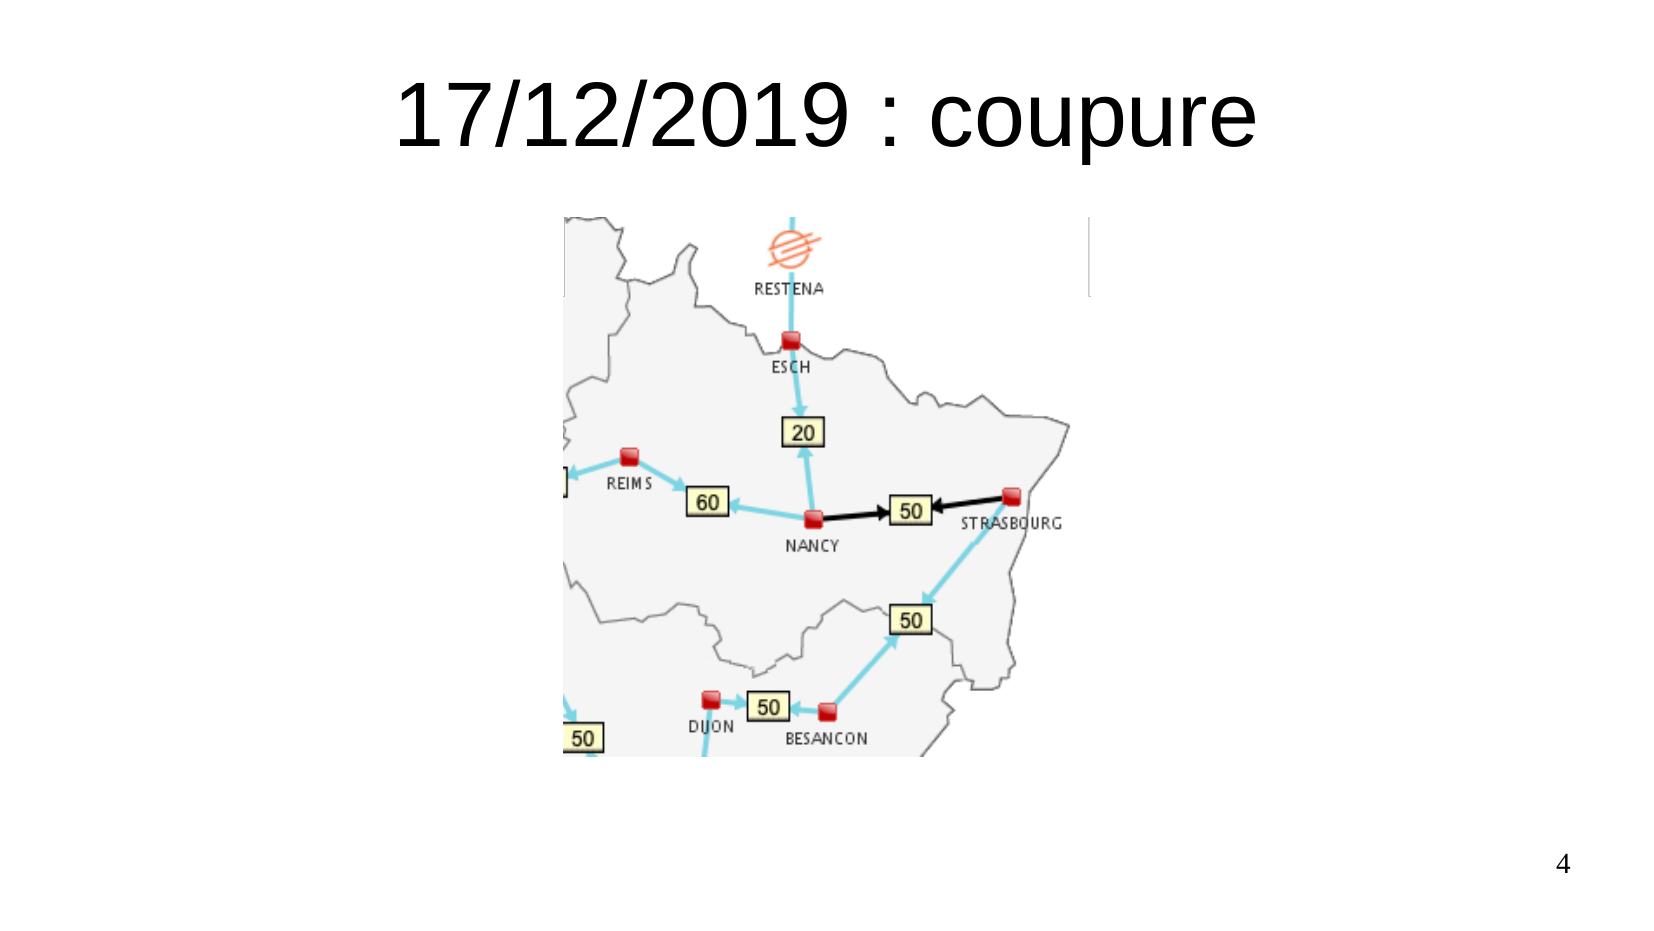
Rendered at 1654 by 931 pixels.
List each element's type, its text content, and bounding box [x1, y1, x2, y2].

title 17/12/2019 : coupure [82, 37, 1571, 193]
picture [563, 217, 1091, 758]
